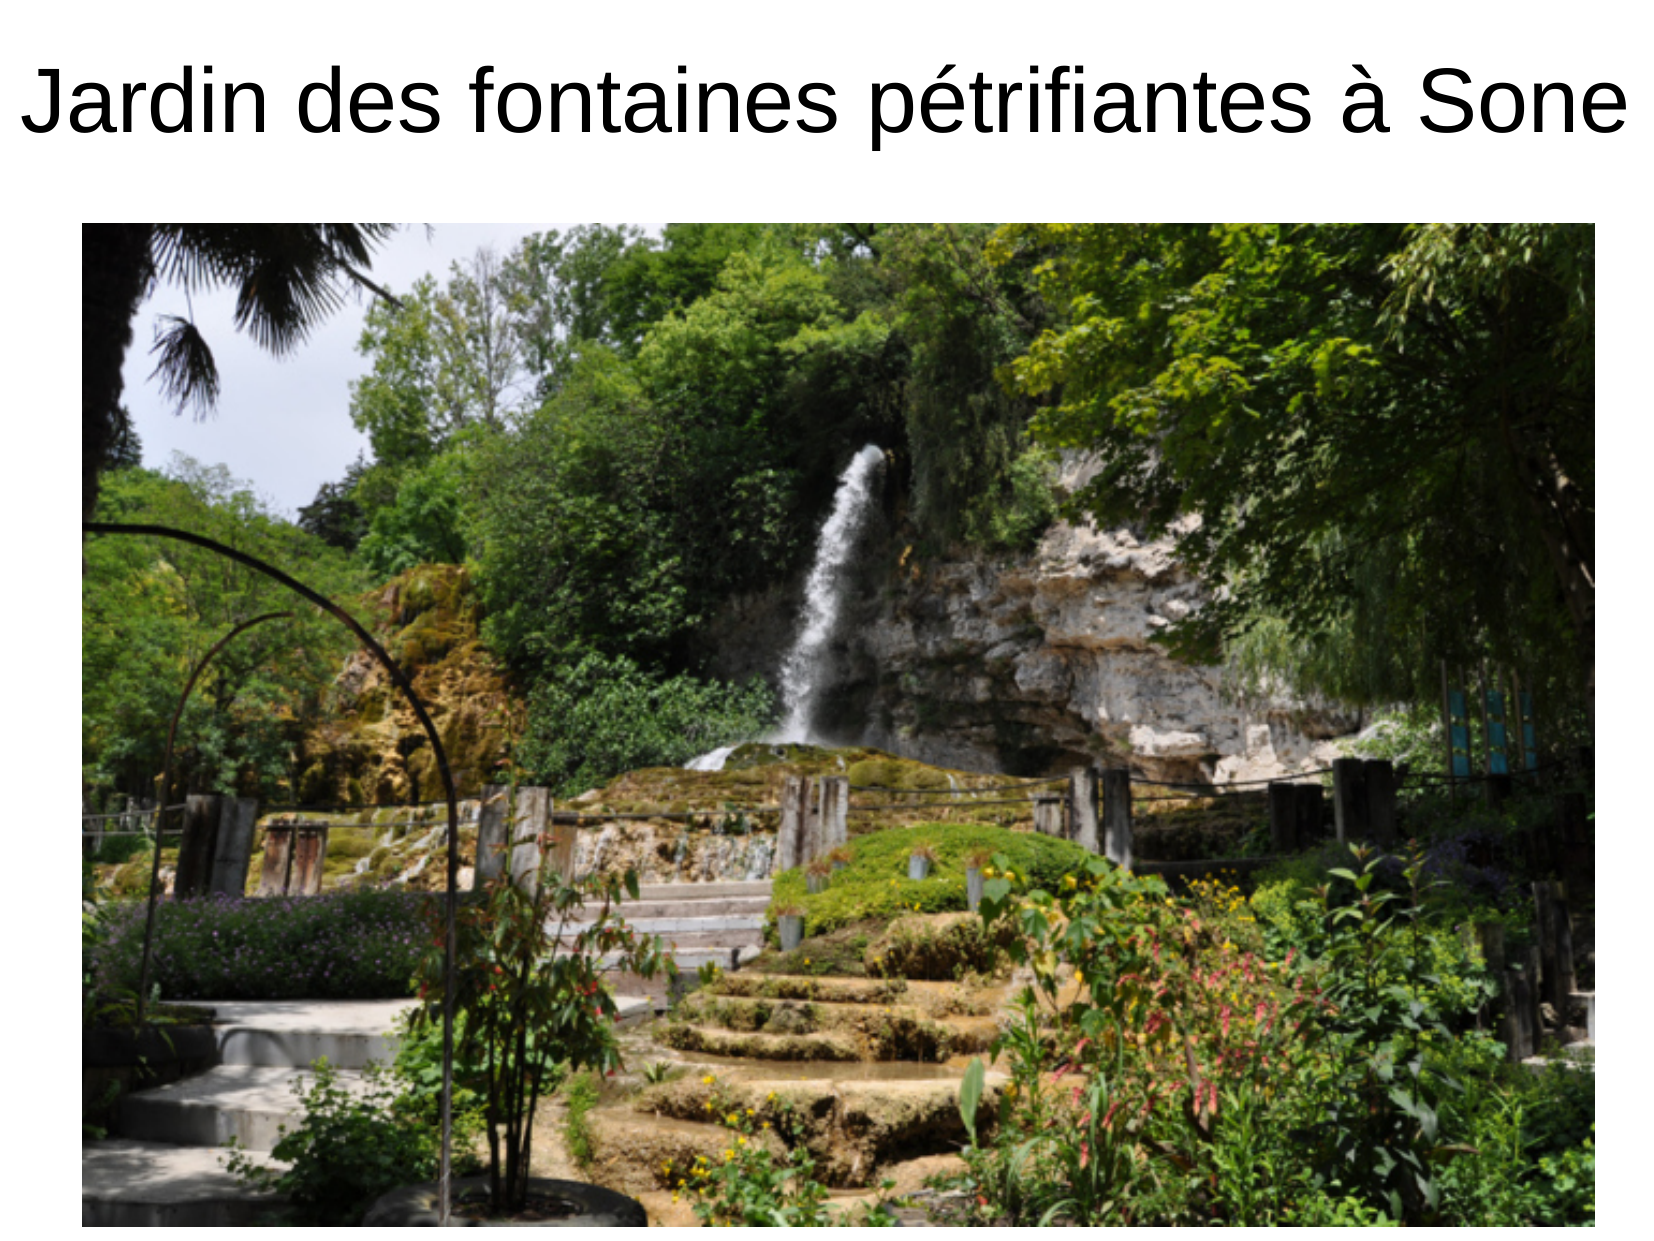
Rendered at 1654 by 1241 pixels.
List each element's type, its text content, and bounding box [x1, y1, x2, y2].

picture [82, 223, 1595, 1227]
title Jardin des fontaines pétrifiantes à Sone [0, 0, 1654, 201]
